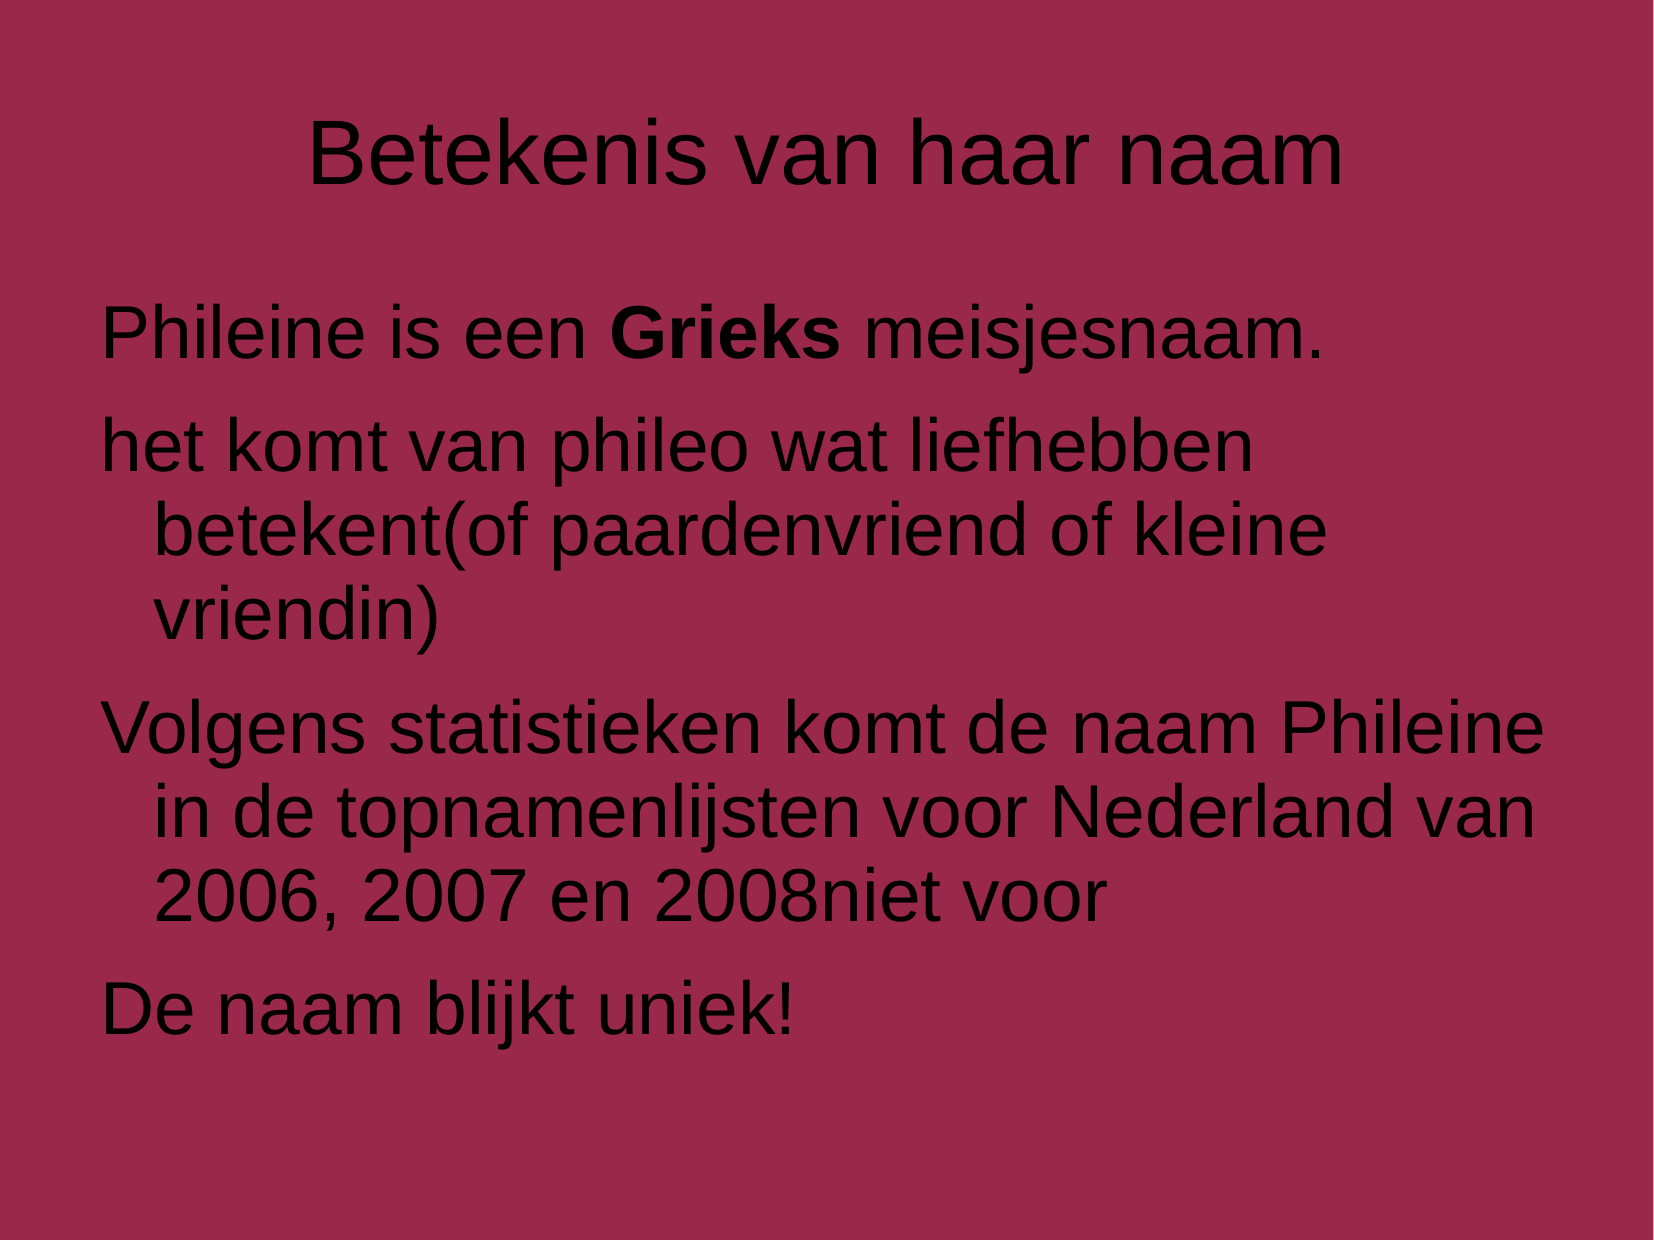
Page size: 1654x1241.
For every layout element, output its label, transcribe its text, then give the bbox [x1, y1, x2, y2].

title Betekenis van haar naam [82, 56, 1571, 250]
list Phileine is een Grieks meisjesnaam. het komt van phileo wat liefhebben betekent(of paardenvriend of kleine vriendin) Volgens statistieken komt de naam Phileine in de topnamenlijsten voor Nederland van 2006, 2007 en 2008niet voor De naam blijkt uniek! [82, 290, 1571, 1219]
